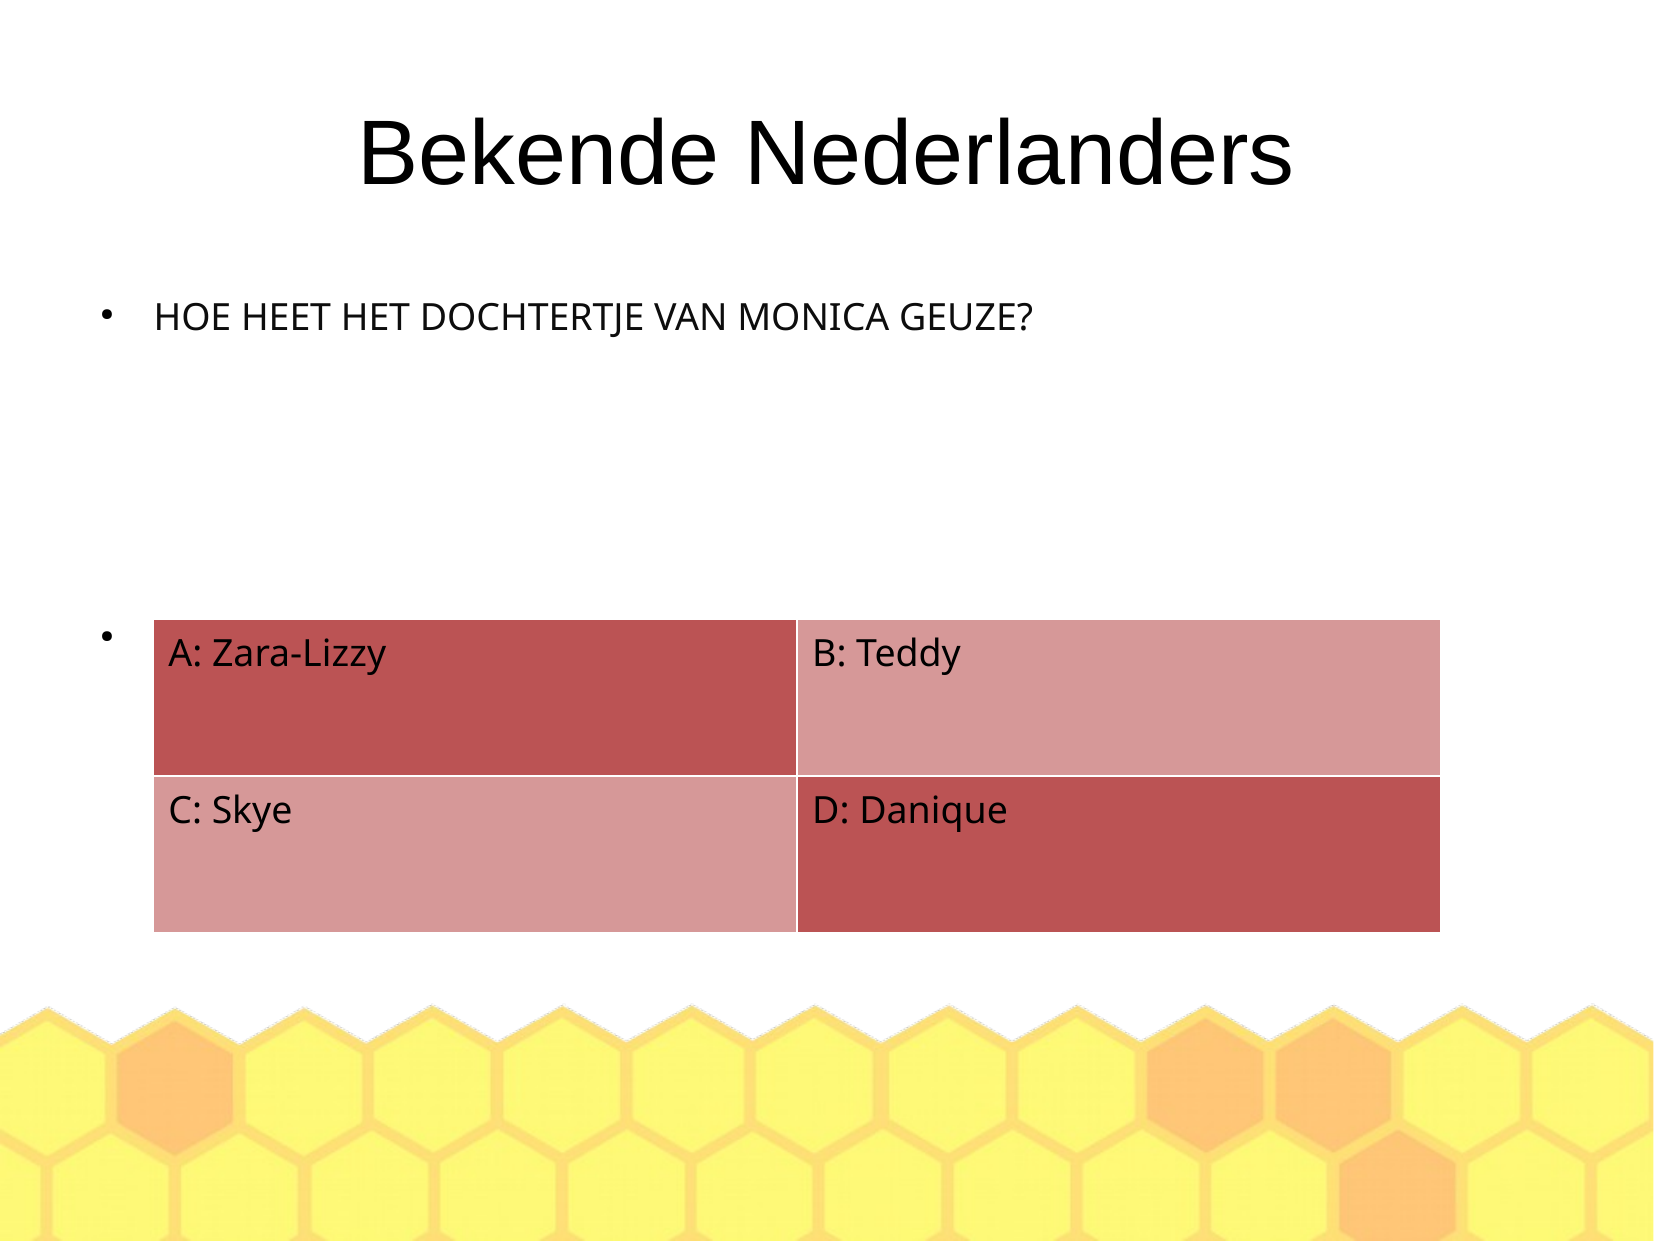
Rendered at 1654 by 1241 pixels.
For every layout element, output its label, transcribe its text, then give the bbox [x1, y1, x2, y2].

table_header A: Zara-Lizzy [154, 620, 796, 775]
table_cell C: Skye [154, 777, 796, 932]
table_cell D: Danique [798, 777, 1440, 932]
table_header B: Teddy [798, 620, 1440, 775]
picture [0, 1001, 1654, 1241]
title Bekende Nederlanders [82, 49, 1571, 257]
list Hoe heet het dochtertje van monica geuze? [82, 290, 1571, 1010]
